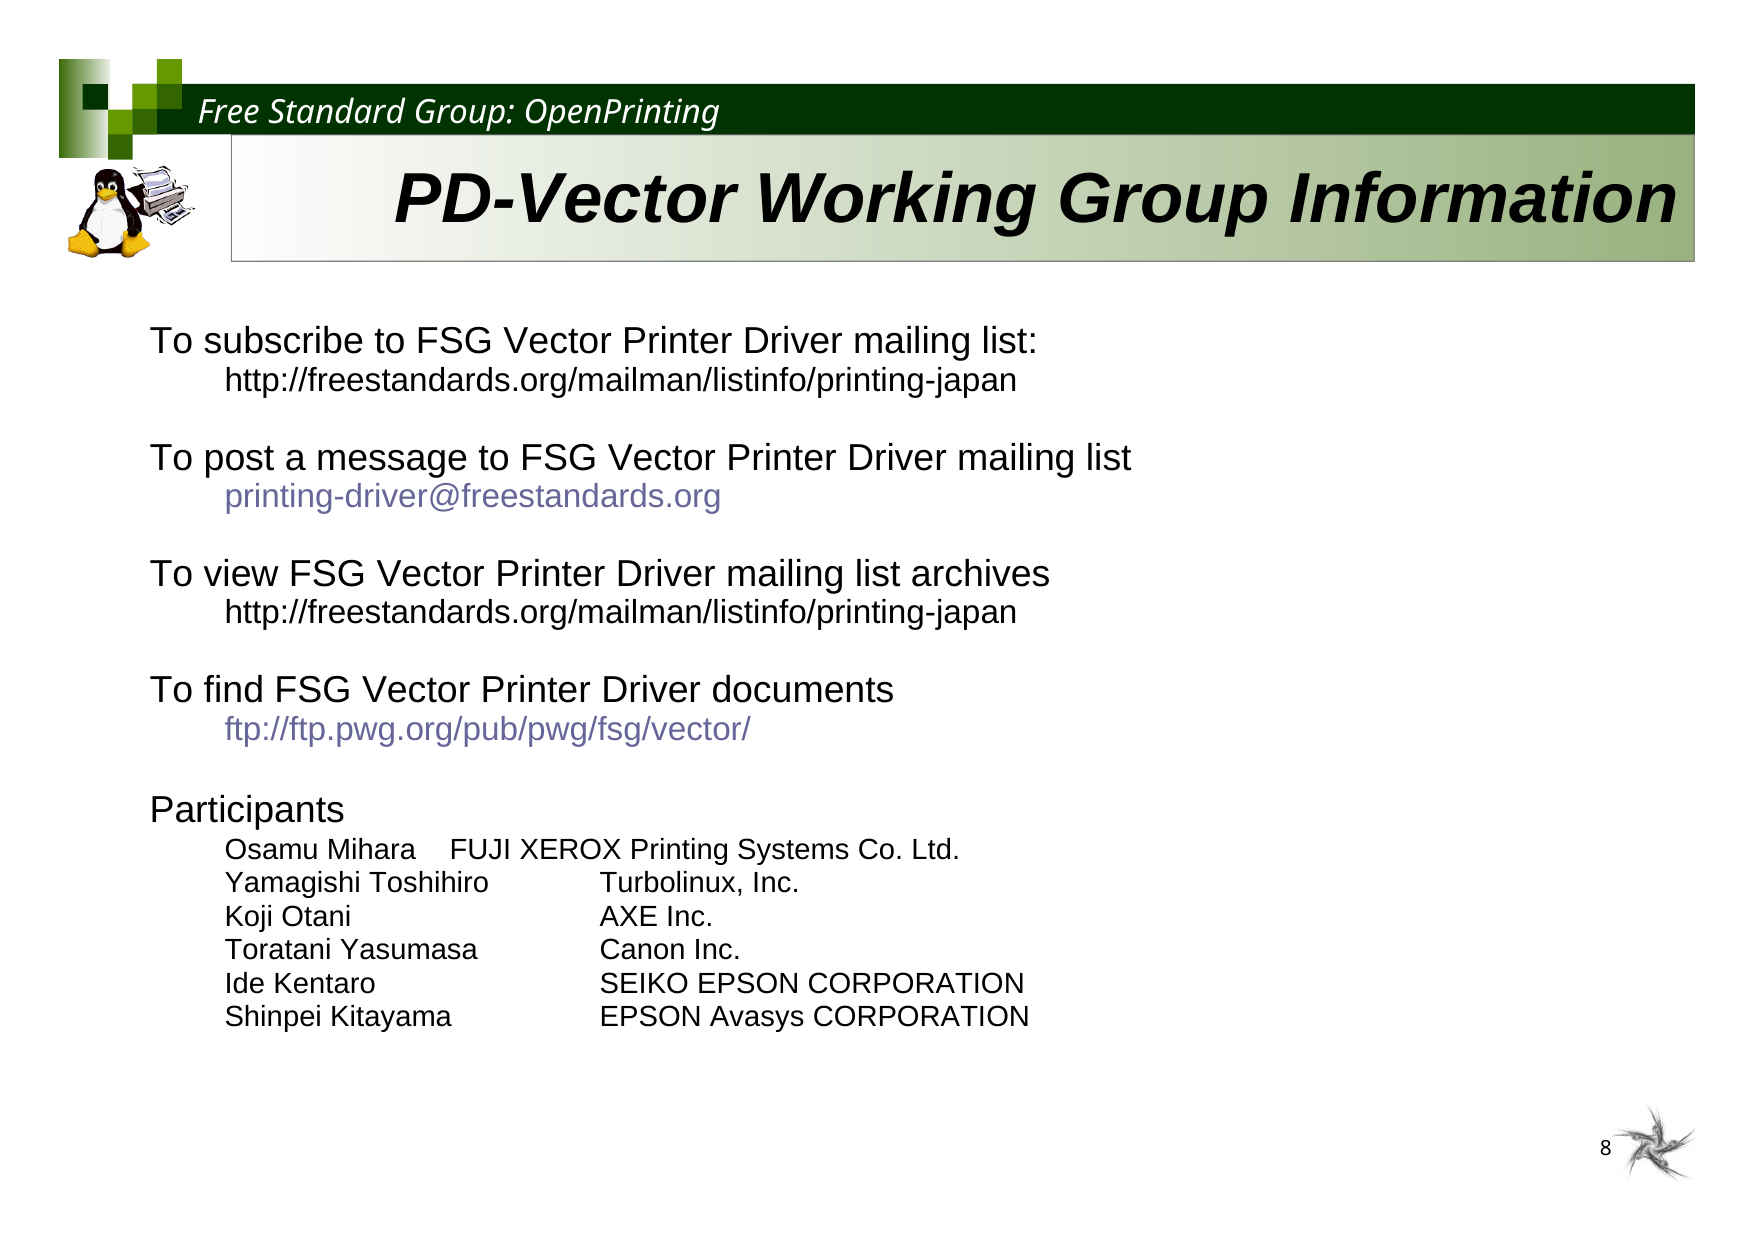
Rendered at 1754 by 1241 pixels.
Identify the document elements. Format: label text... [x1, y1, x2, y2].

list To subscribe to FSG Vector Printer Driver mailing list: http://freestandards.org/mailman/listinfo/printing-japan To post a message to FSG Vector Printer Driver mailing list printing-driver@freestandards.org To view FSG Vector Printer Driver mailing list archives http://freestandards.org/mailman/listinfo/printing-japan To find FSG Vector Printer Driver documents ftp://ftp.pwg.org/pub/pwg/fsg/vector/ Participants Osamu Mihara FUJI XEROX Printing Systems Co. Ltd. Yamagishi Toshihiro Turbolinux, Inc. Koji Otani AXE Inc. Toratani Yasumasa Canon Inc. Ide Kentaro SEIKO EPSON CORPORATION Shinpei Kitayama EPSON Avasys CORPORATION [134, 312, 1621, 1161]
picture [59, 155, 204, 265]
picture [1612, 1105, 1695, 1181]
title PD-Vector Working Group Information [230, 134, 1695, 262]
